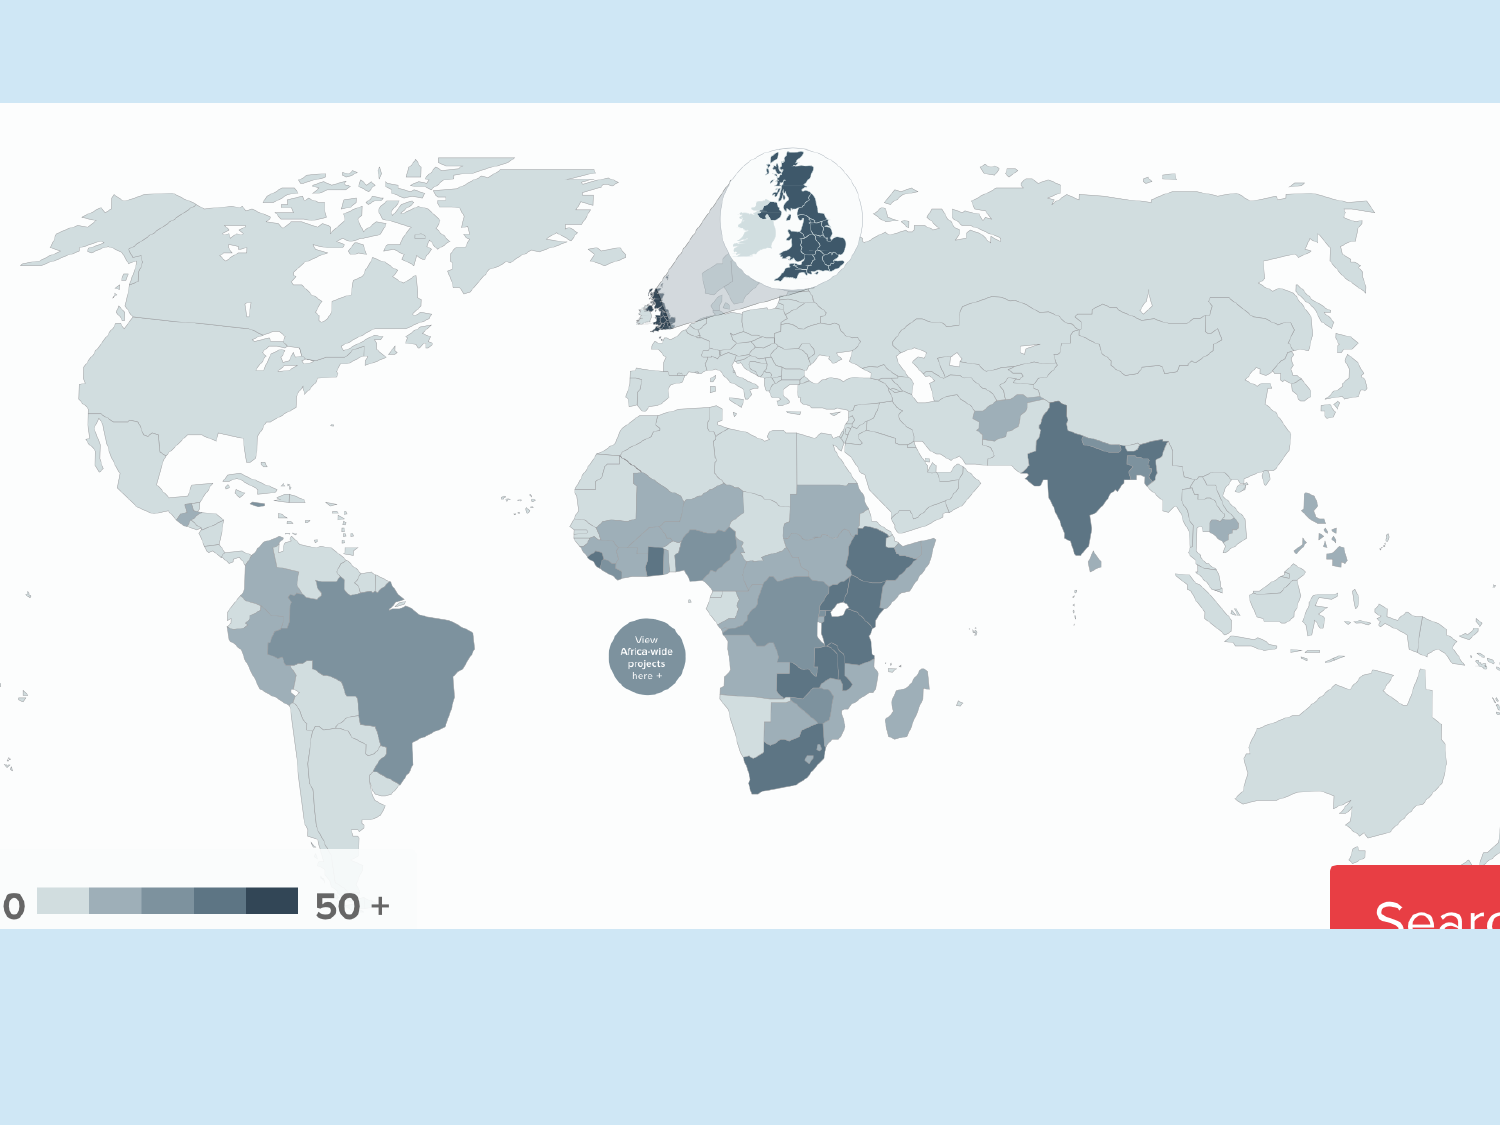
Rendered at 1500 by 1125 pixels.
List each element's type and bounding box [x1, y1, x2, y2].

picture [0, 103, 1500, 929]
